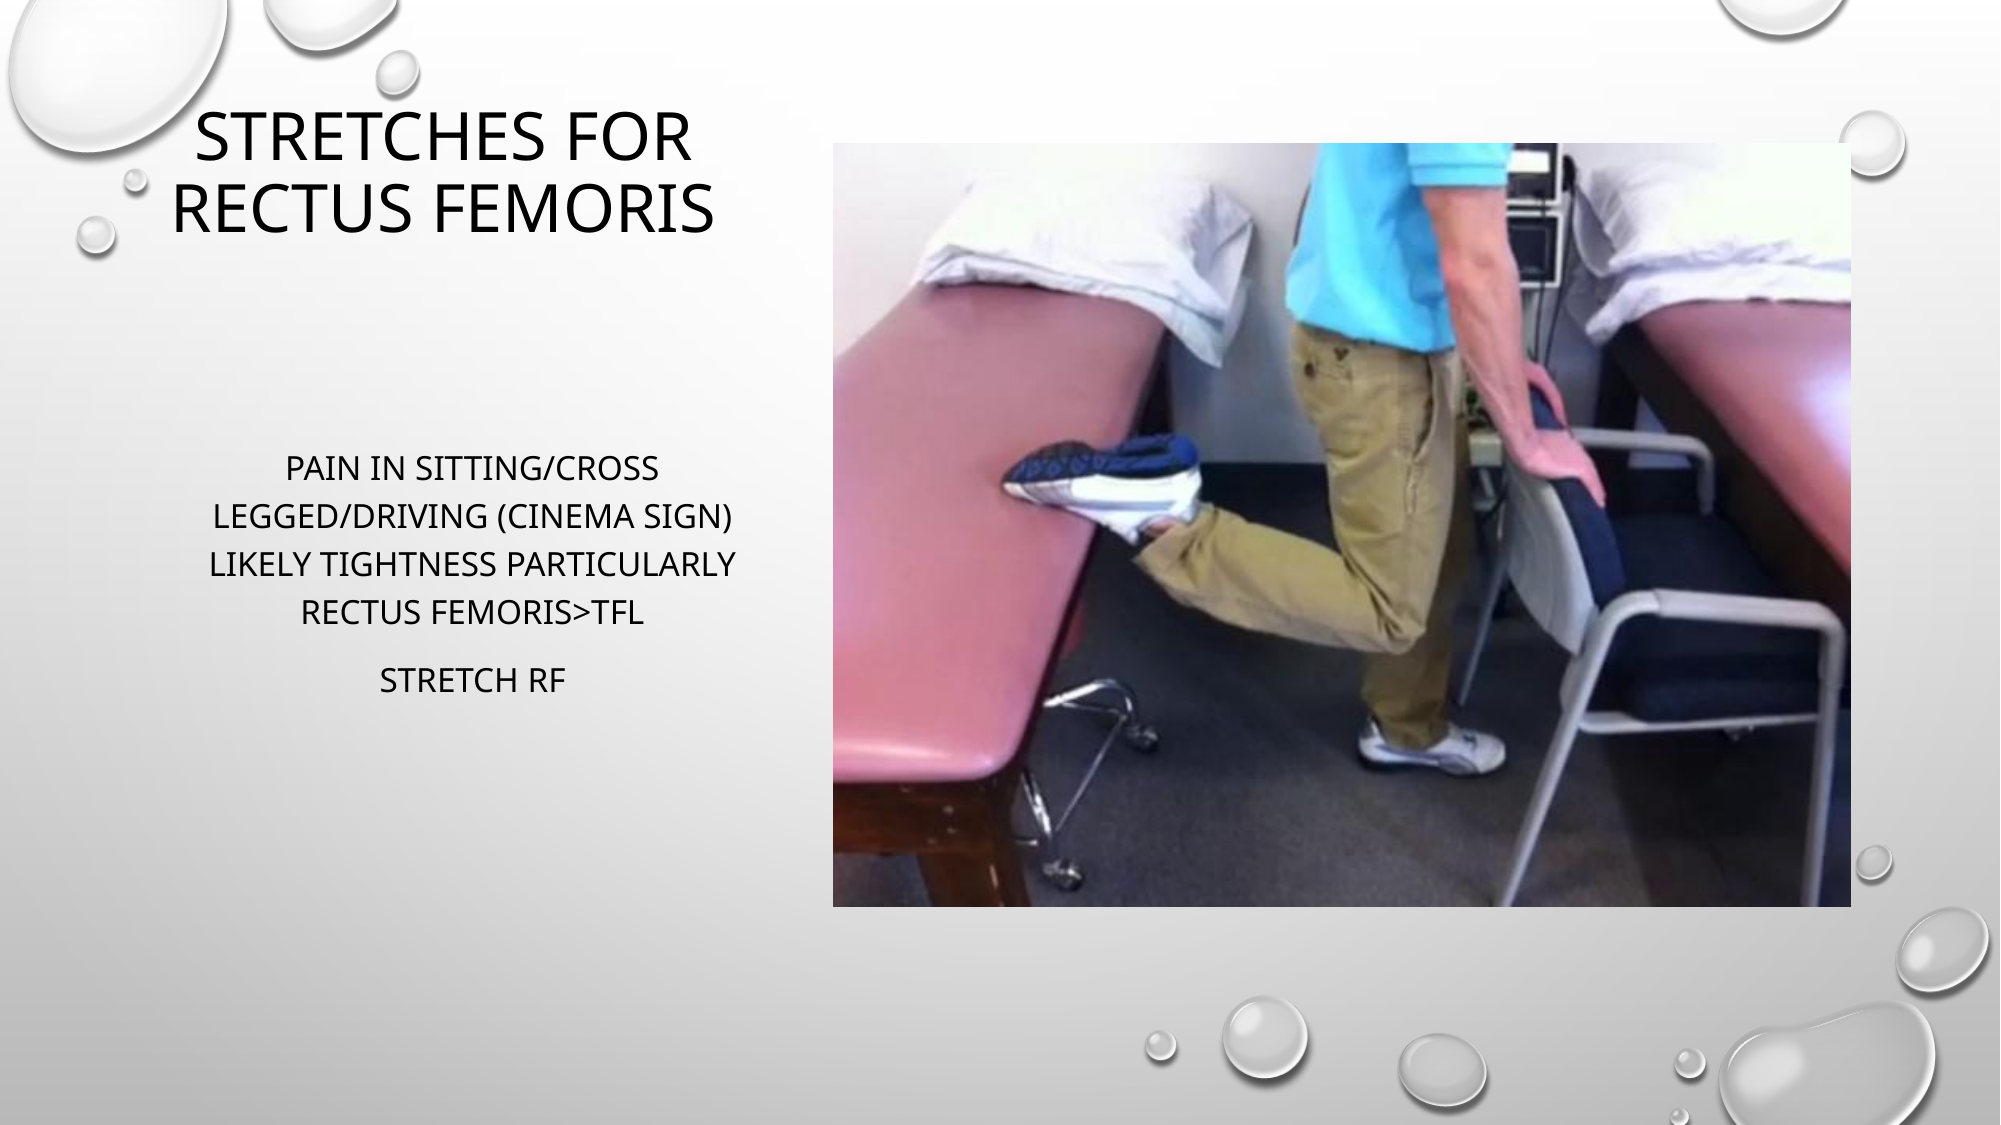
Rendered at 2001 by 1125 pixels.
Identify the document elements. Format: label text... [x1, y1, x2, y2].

list Pain in sitting/cross legged/driving (cinema sign) likely tightness particularly rectus femoris>TFL Stretch rf [149, 431, 796, 950]
title Stretches for rectus femoris [104, 75, 783, 255]
picture [833, 143, 1851, 907]
